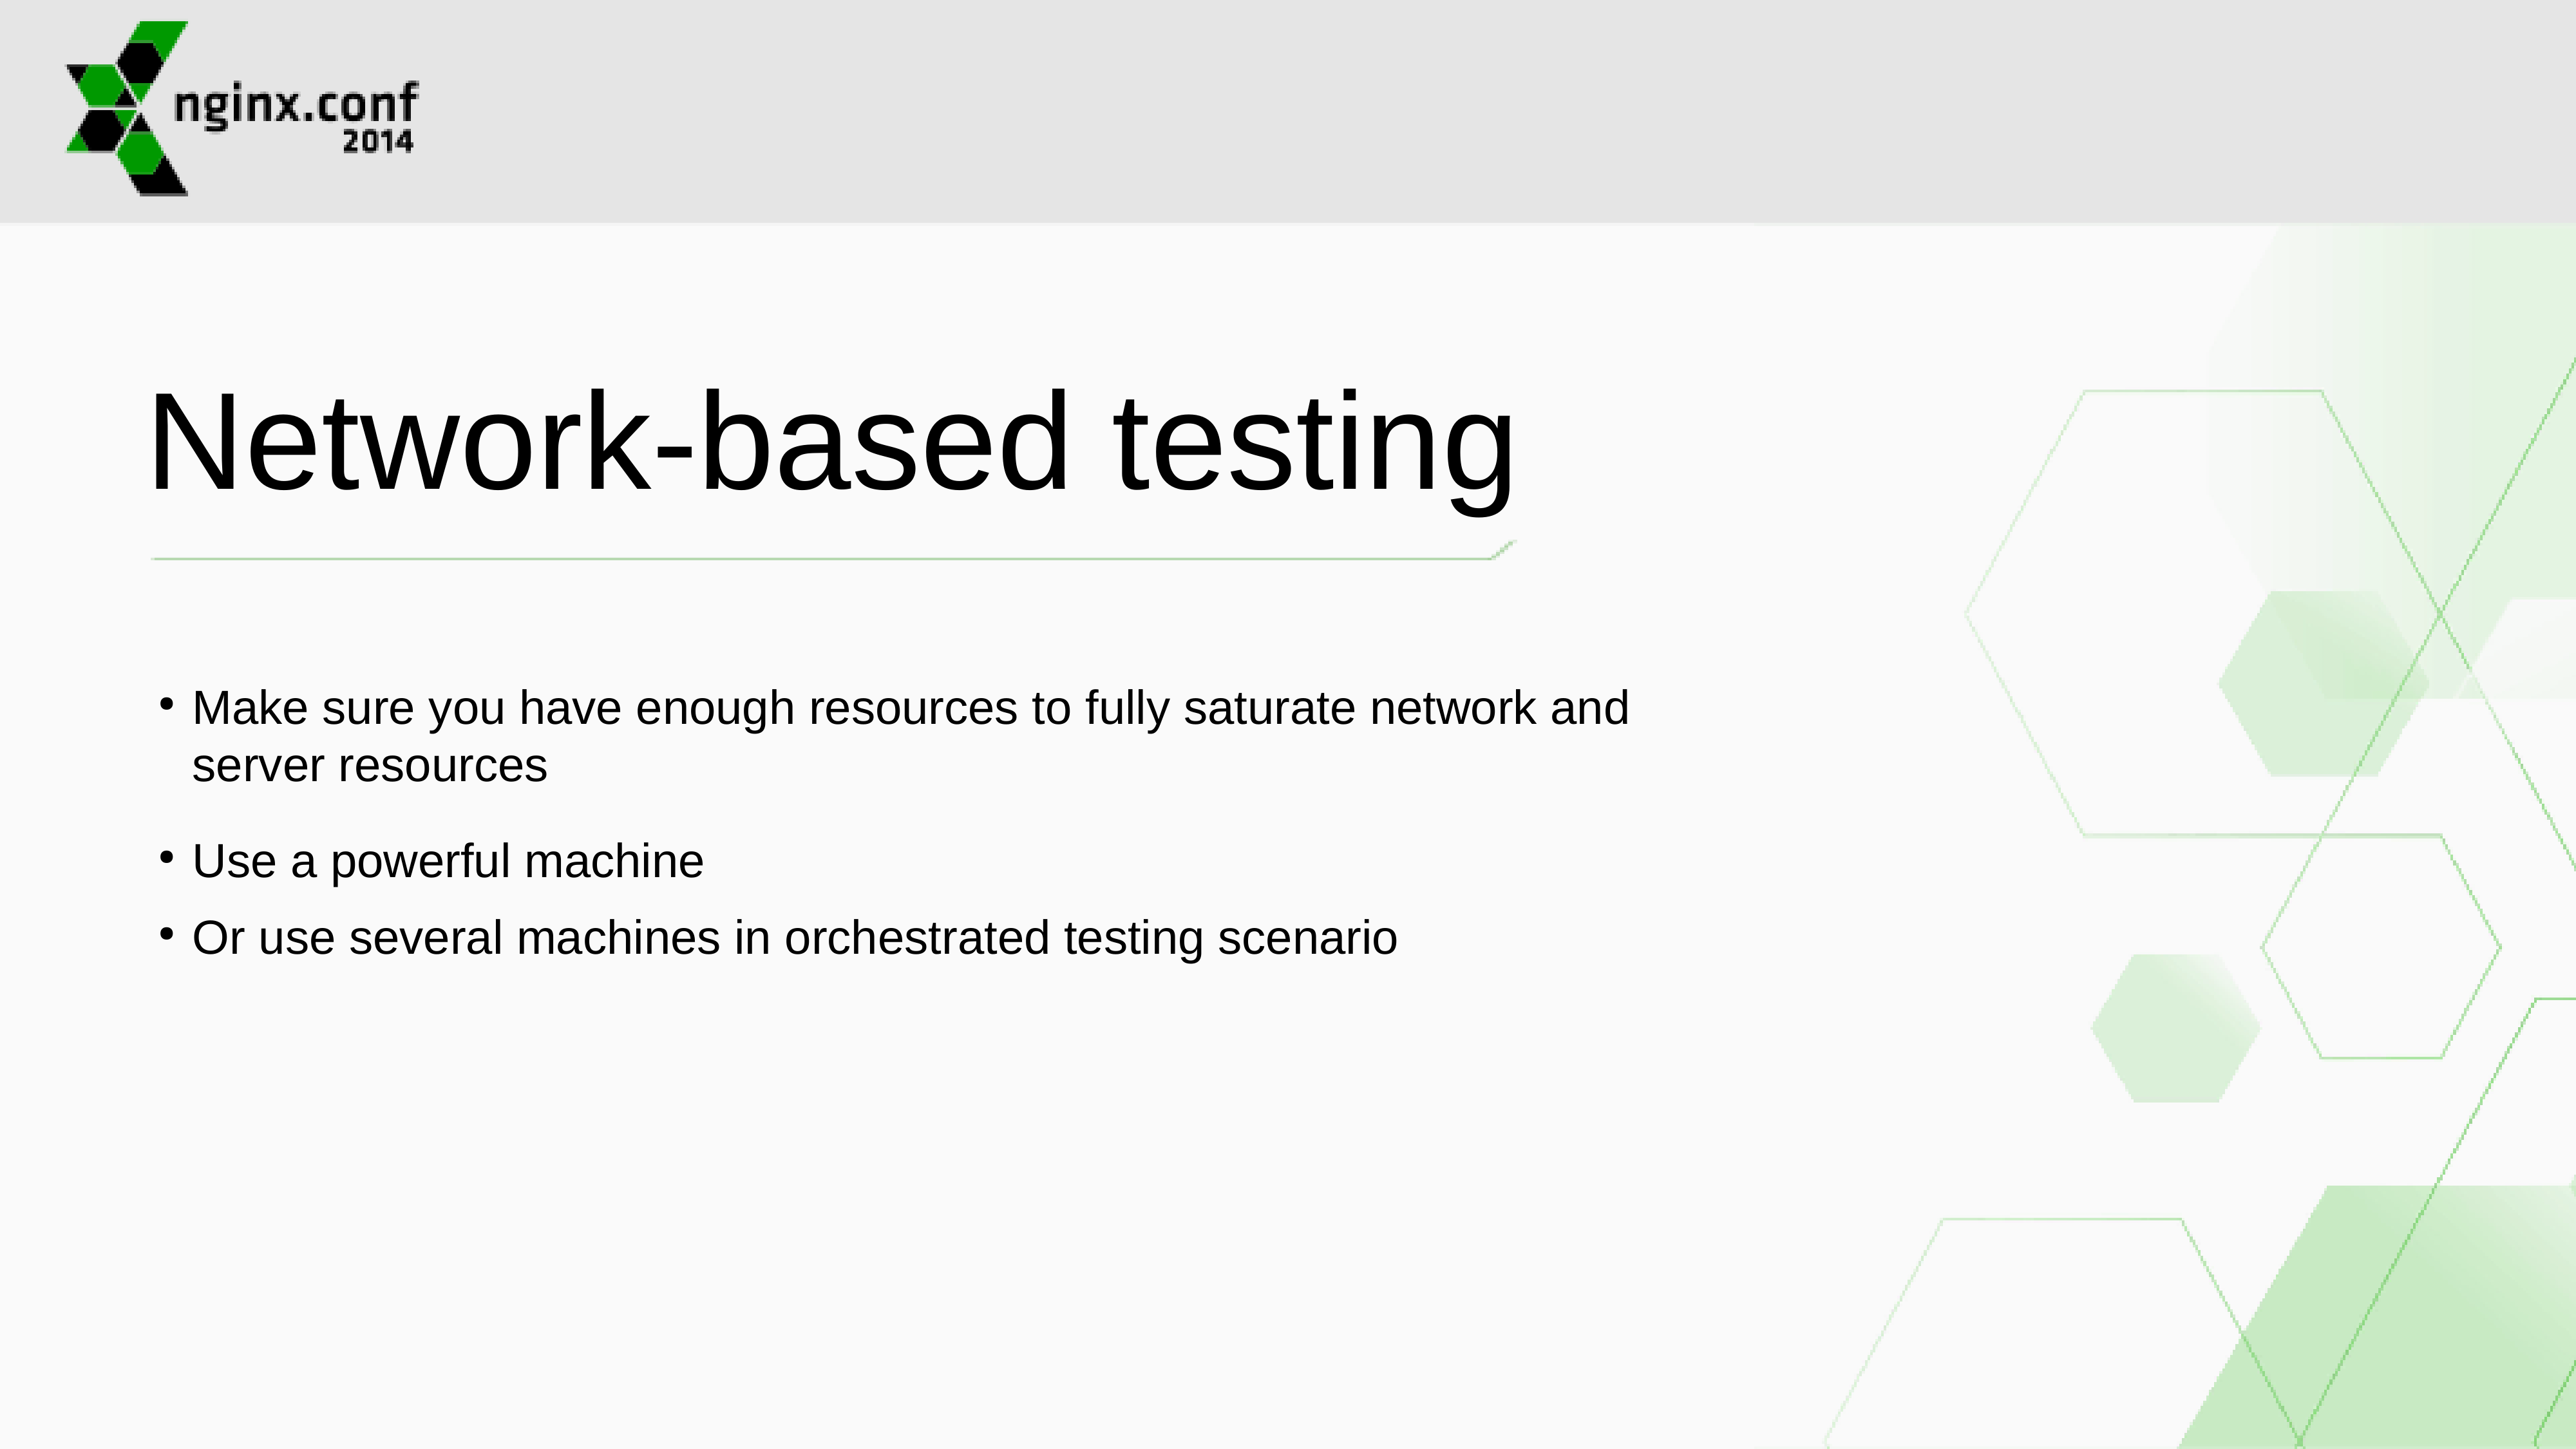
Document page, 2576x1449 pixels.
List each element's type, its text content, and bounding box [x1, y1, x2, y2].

picture [0, 0, 2576, 1449]
list Make sure you have enough resources to fully saturate network and server resources Use a powerful machine Or use several machines in orchestrated testing scenario [146, 676, 1659, 1068]
title Network-based testing [145, 350, 1700, 584]
